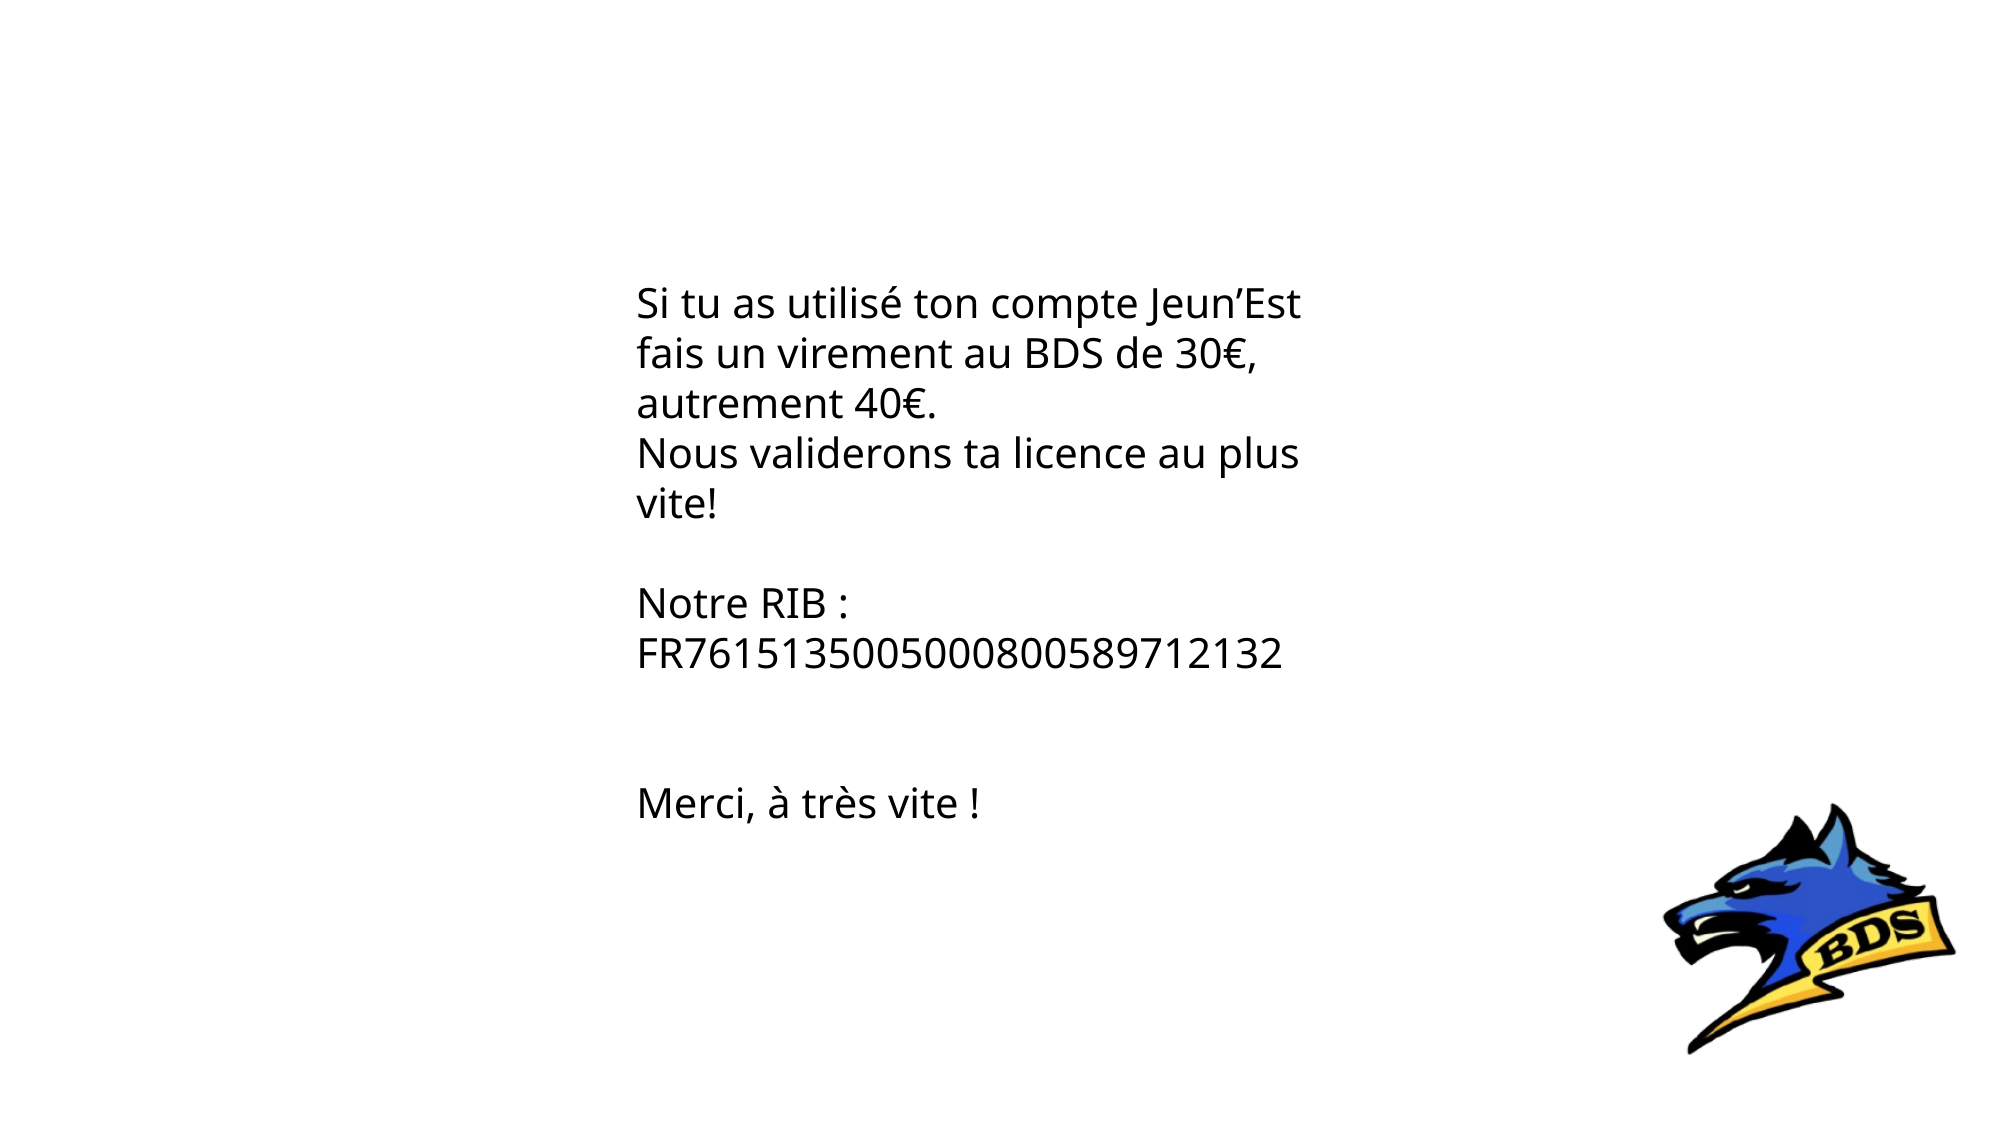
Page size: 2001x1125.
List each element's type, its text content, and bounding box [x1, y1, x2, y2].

picture [1567, 597, 2000, 1125]
text_box Si tu as utilisé ton compte Jeun’Est fais un virement au BDS de 30€, autrement 40€. Nous validerons ta licence au plus vite! Notre RIB : FR7615135005000800589712132 Merci, à très vite ! [621, 268, 1379, 880]
